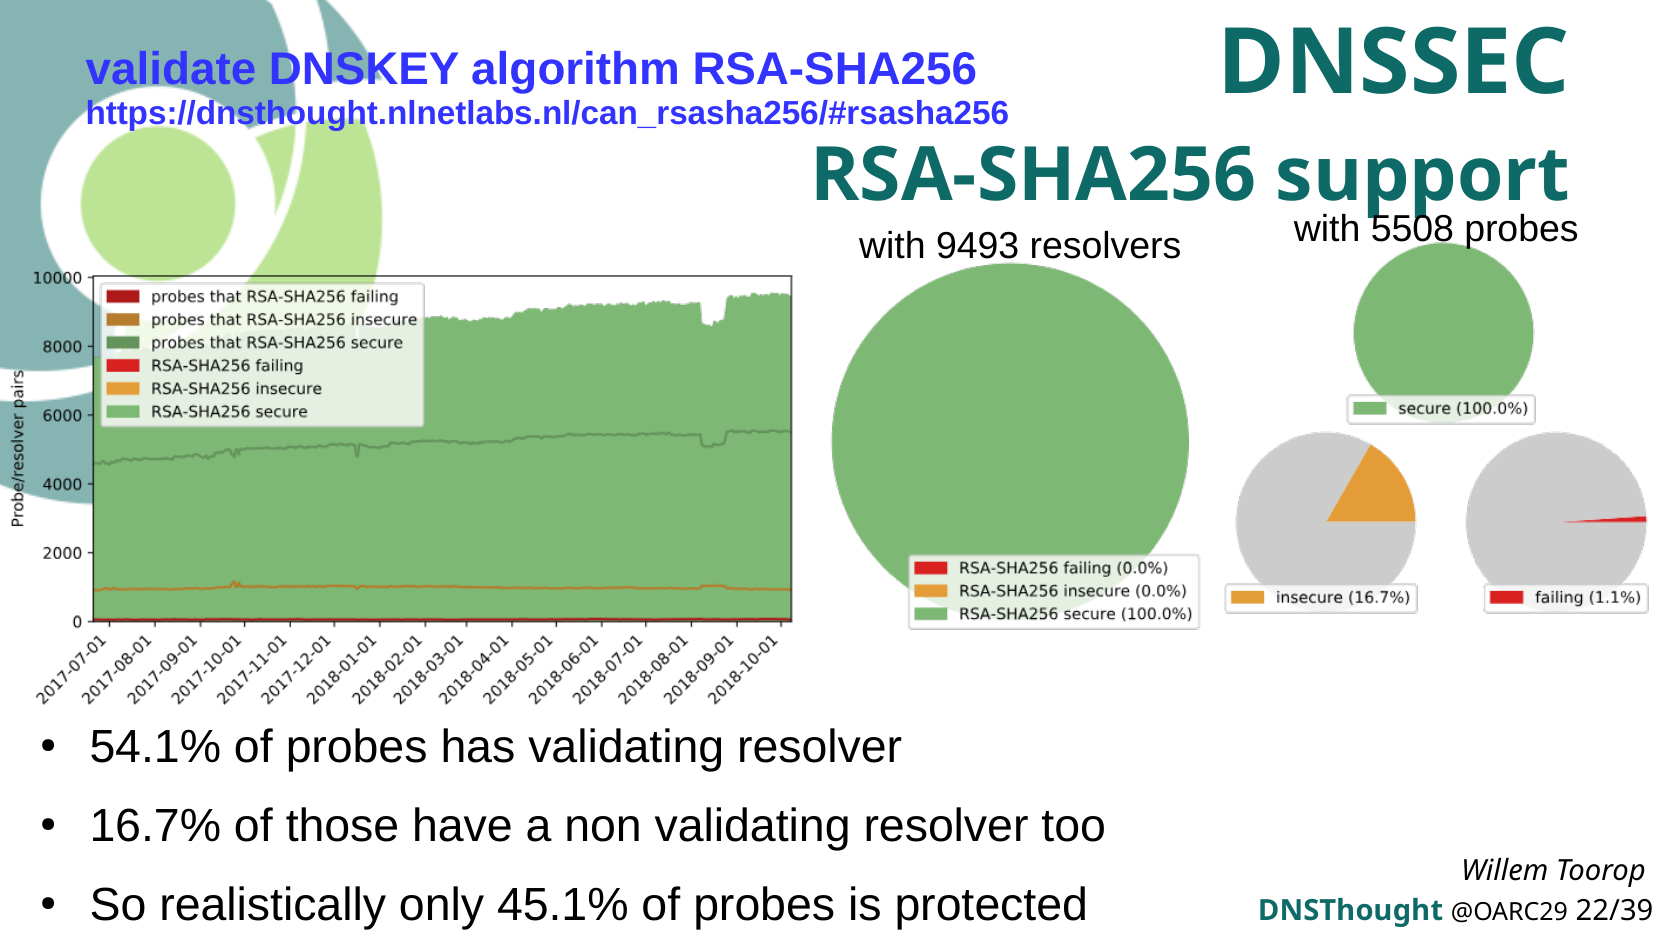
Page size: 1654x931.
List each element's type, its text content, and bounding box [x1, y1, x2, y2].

list 54.1% of probes has validating resolver 16.7% of those have a non validating resolver too So realistically only 45.1% of probes is protected [23, 720, 1512, 931]
title DNSSEC RSA-SHA256 support [82, 12, 1571, 206]
picture [0, 0, 1654, 719]
text_box with 9493 resolvers [844, 217, 1306, 312]
text_box with 5508 probes [1279, 200, 1654, 295]
text_box validate DNSKEY algorithm RSA-SHA256 https://dnsthought.nlnetlabs.nl/can_rsasha256/#rsasha256 [70, 35, 1123, 125]
